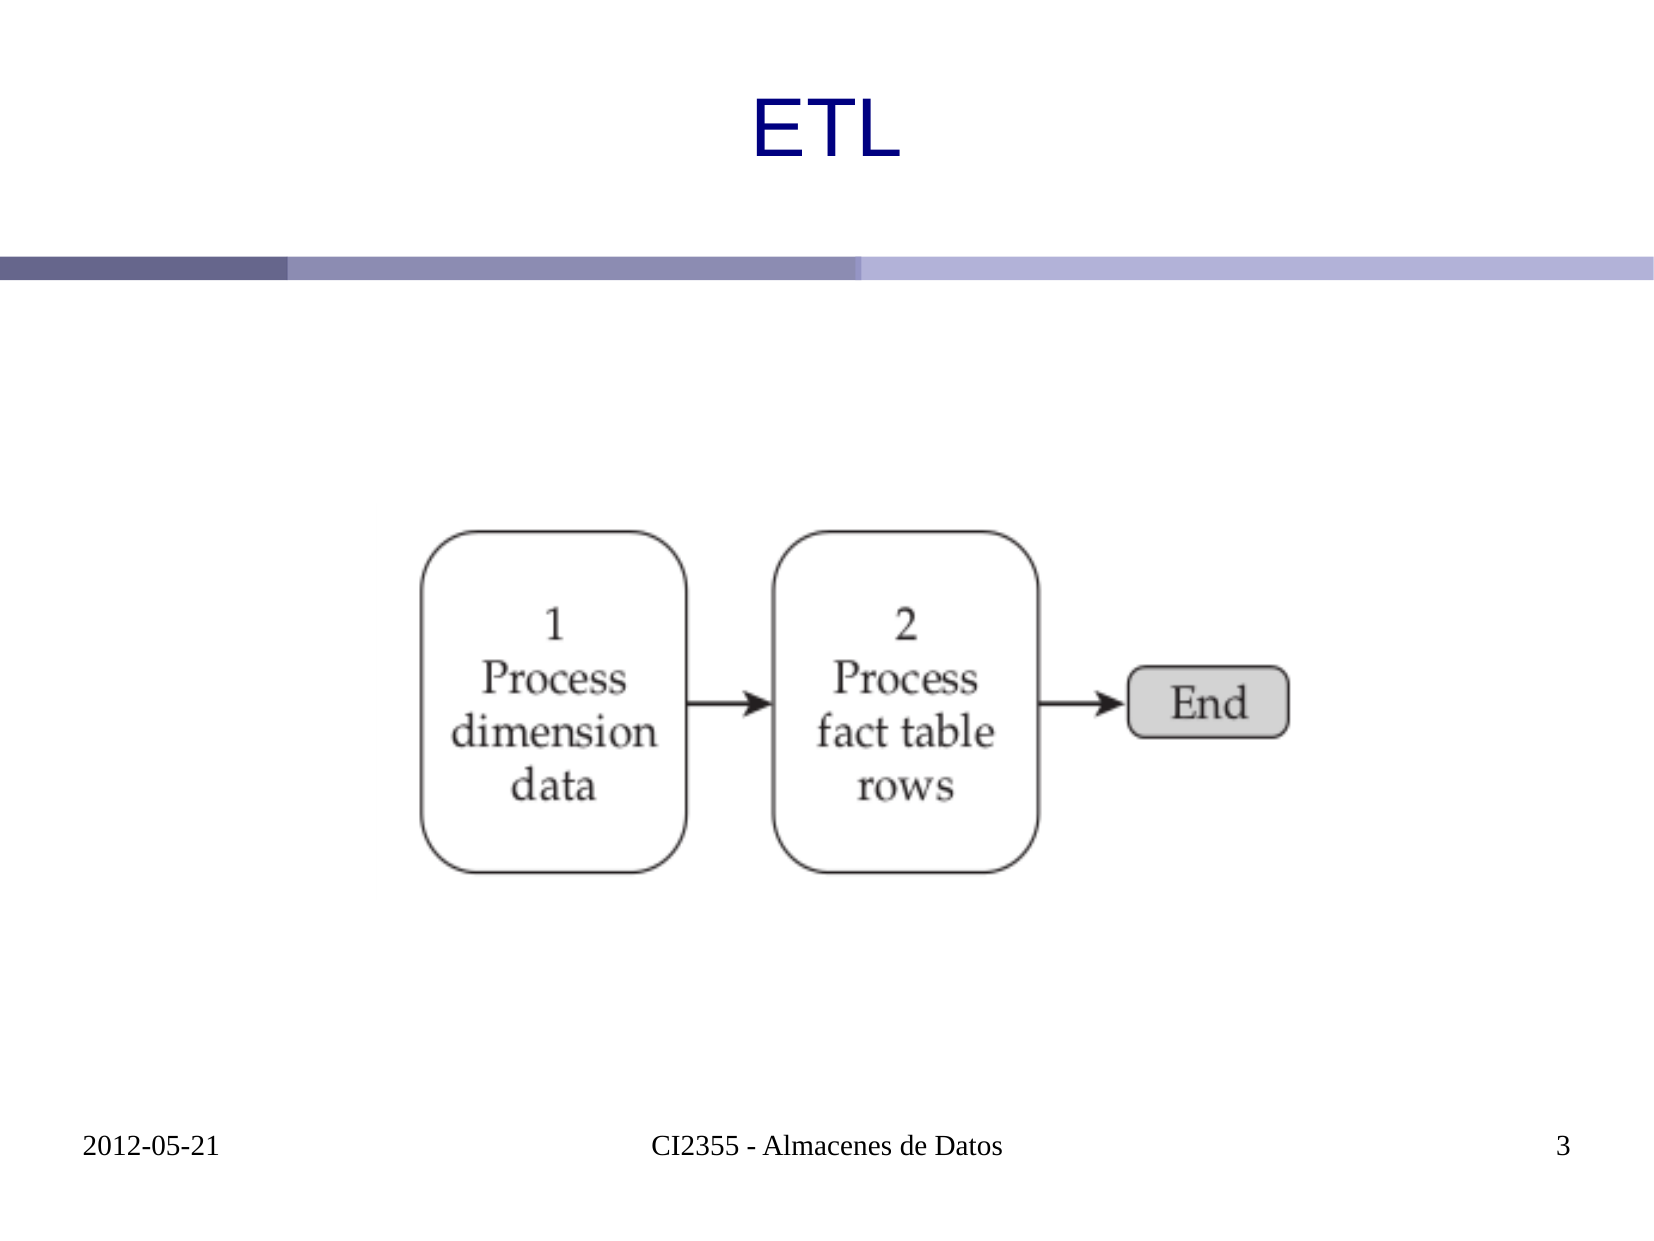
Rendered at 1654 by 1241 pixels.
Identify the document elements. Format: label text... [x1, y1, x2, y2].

picture [375, 503, 1312, 901]
title ETL [0, 0, 1654, 257]
